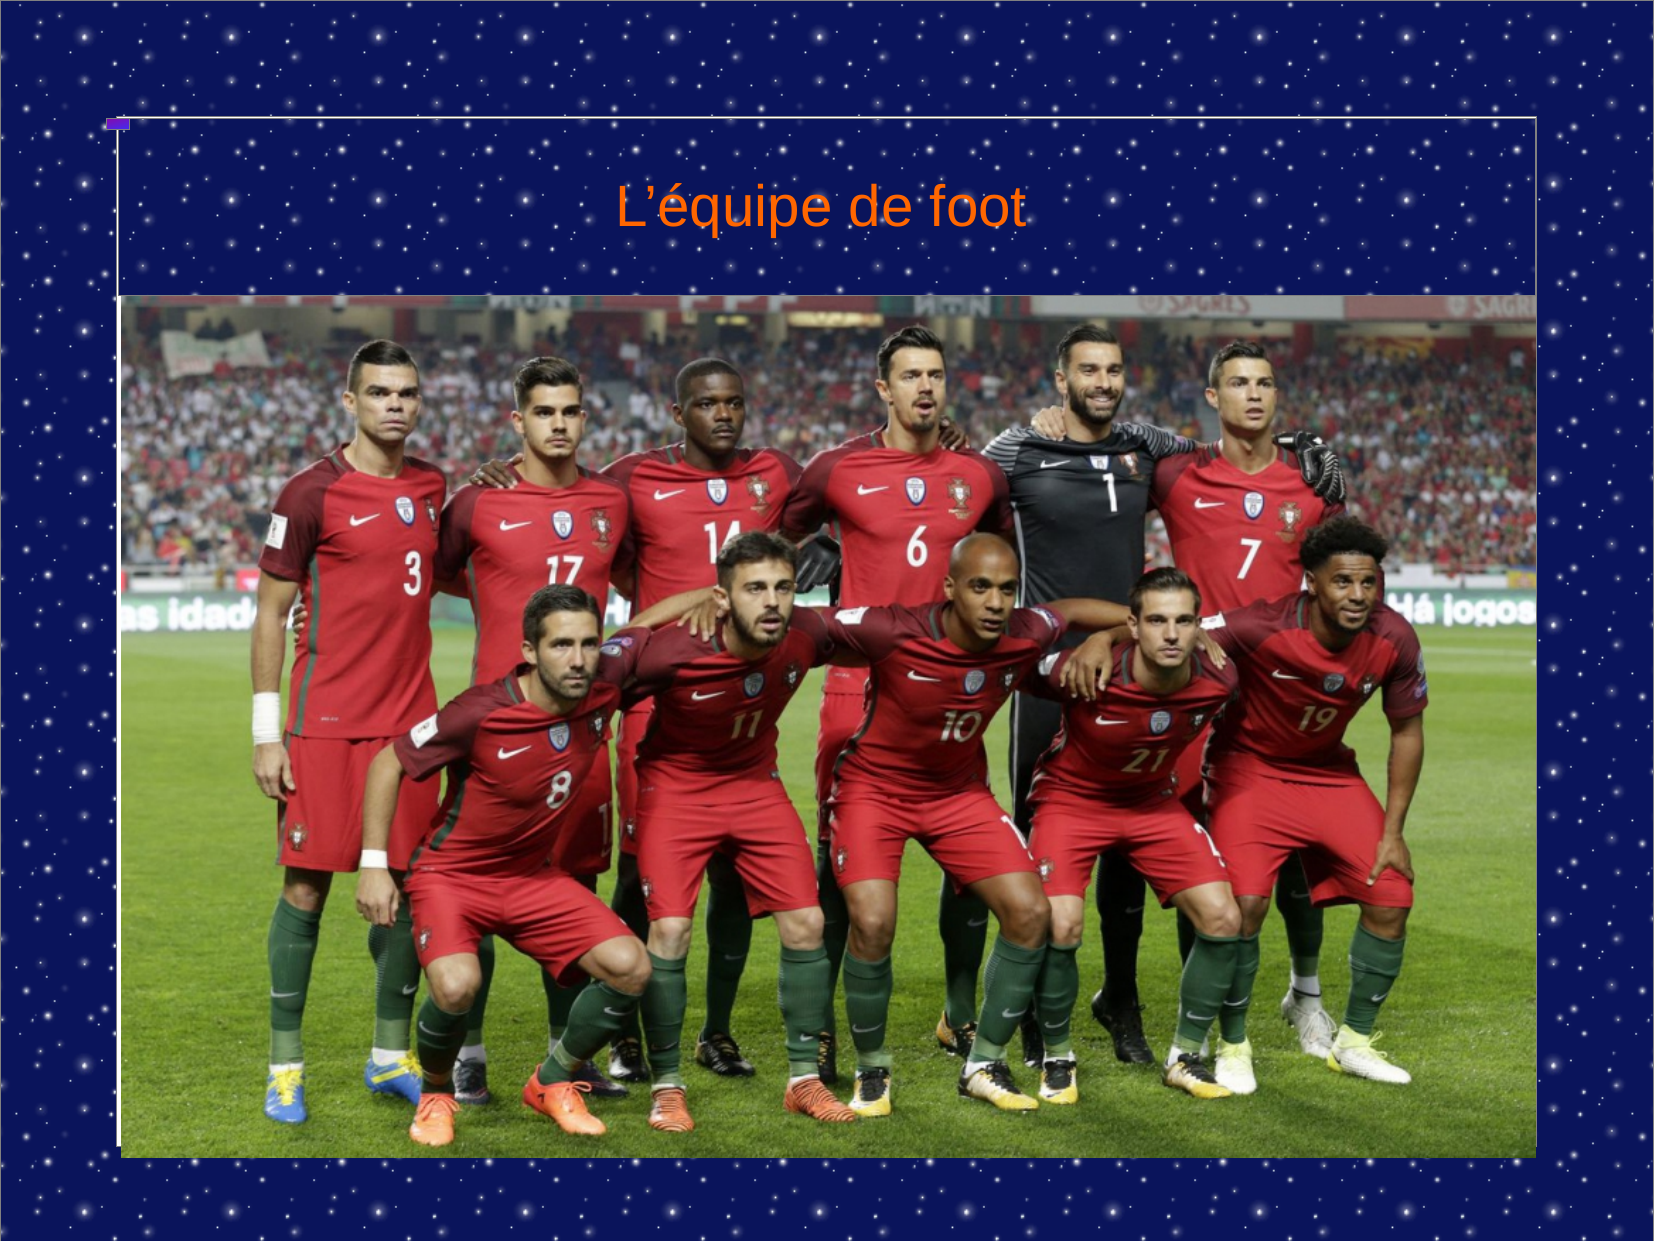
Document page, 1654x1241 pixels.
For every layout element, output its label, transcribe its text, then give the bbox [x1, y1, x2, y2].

text_box L’équipe de foot [118, 118, 1536, 296]
text_box [0, 0, 1654, 1241]
subtitle Voici l'équipe de foot [117, 330, 121, 1146]
picture [118, 296, 1536, 1158]
